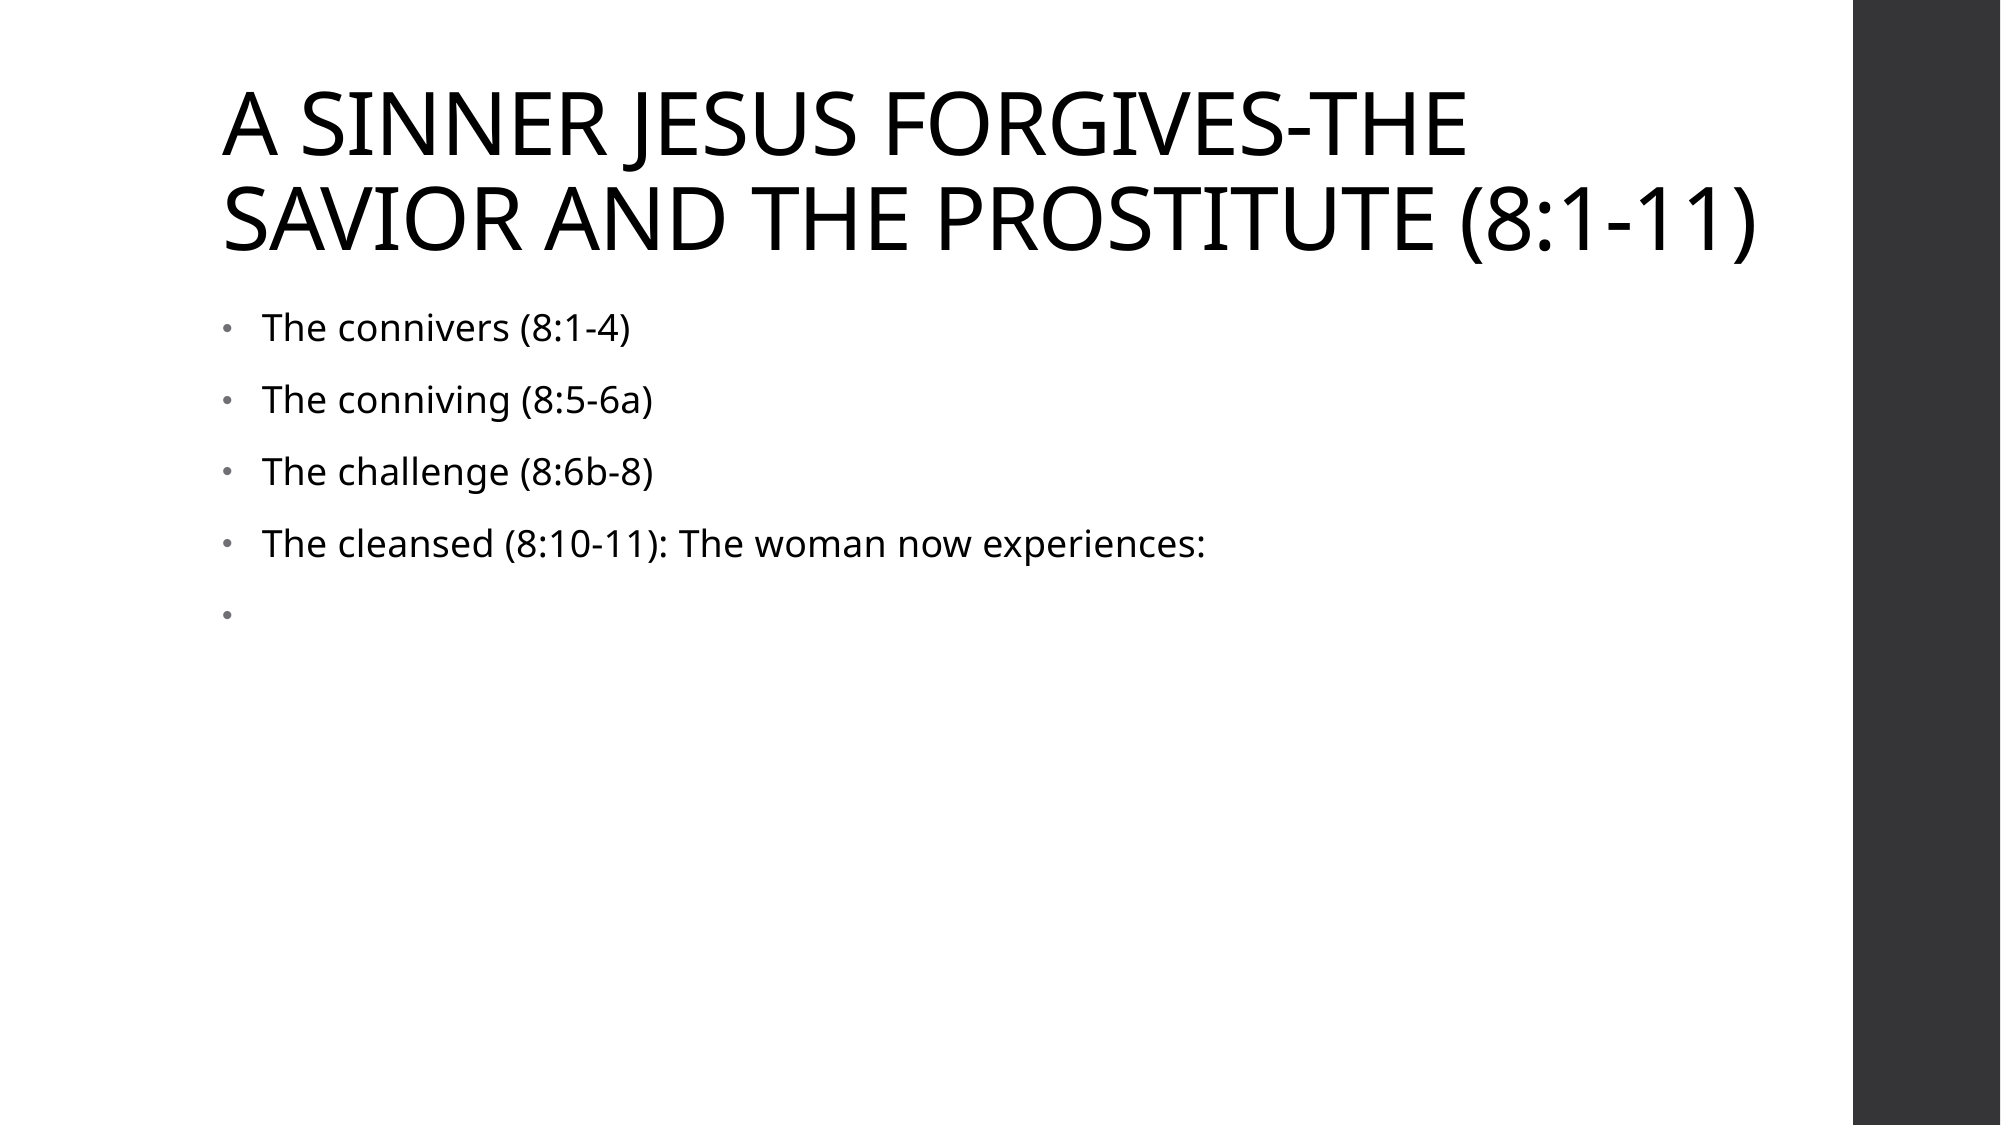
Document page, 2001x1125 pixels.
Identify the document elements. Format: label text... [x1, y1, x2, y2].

list The connivers (8:1-4) The conniving (8:5-6a) The challenge (8:6b-8) The cleansed (8:10-11): The woman now experiences: [206, 299, 1617, 1014]
title A SINNER JESUS FORGIVES-THE SAVIOR AND THE PROSTITUTE (8:1-11) [206, 60, 1797, 278]
